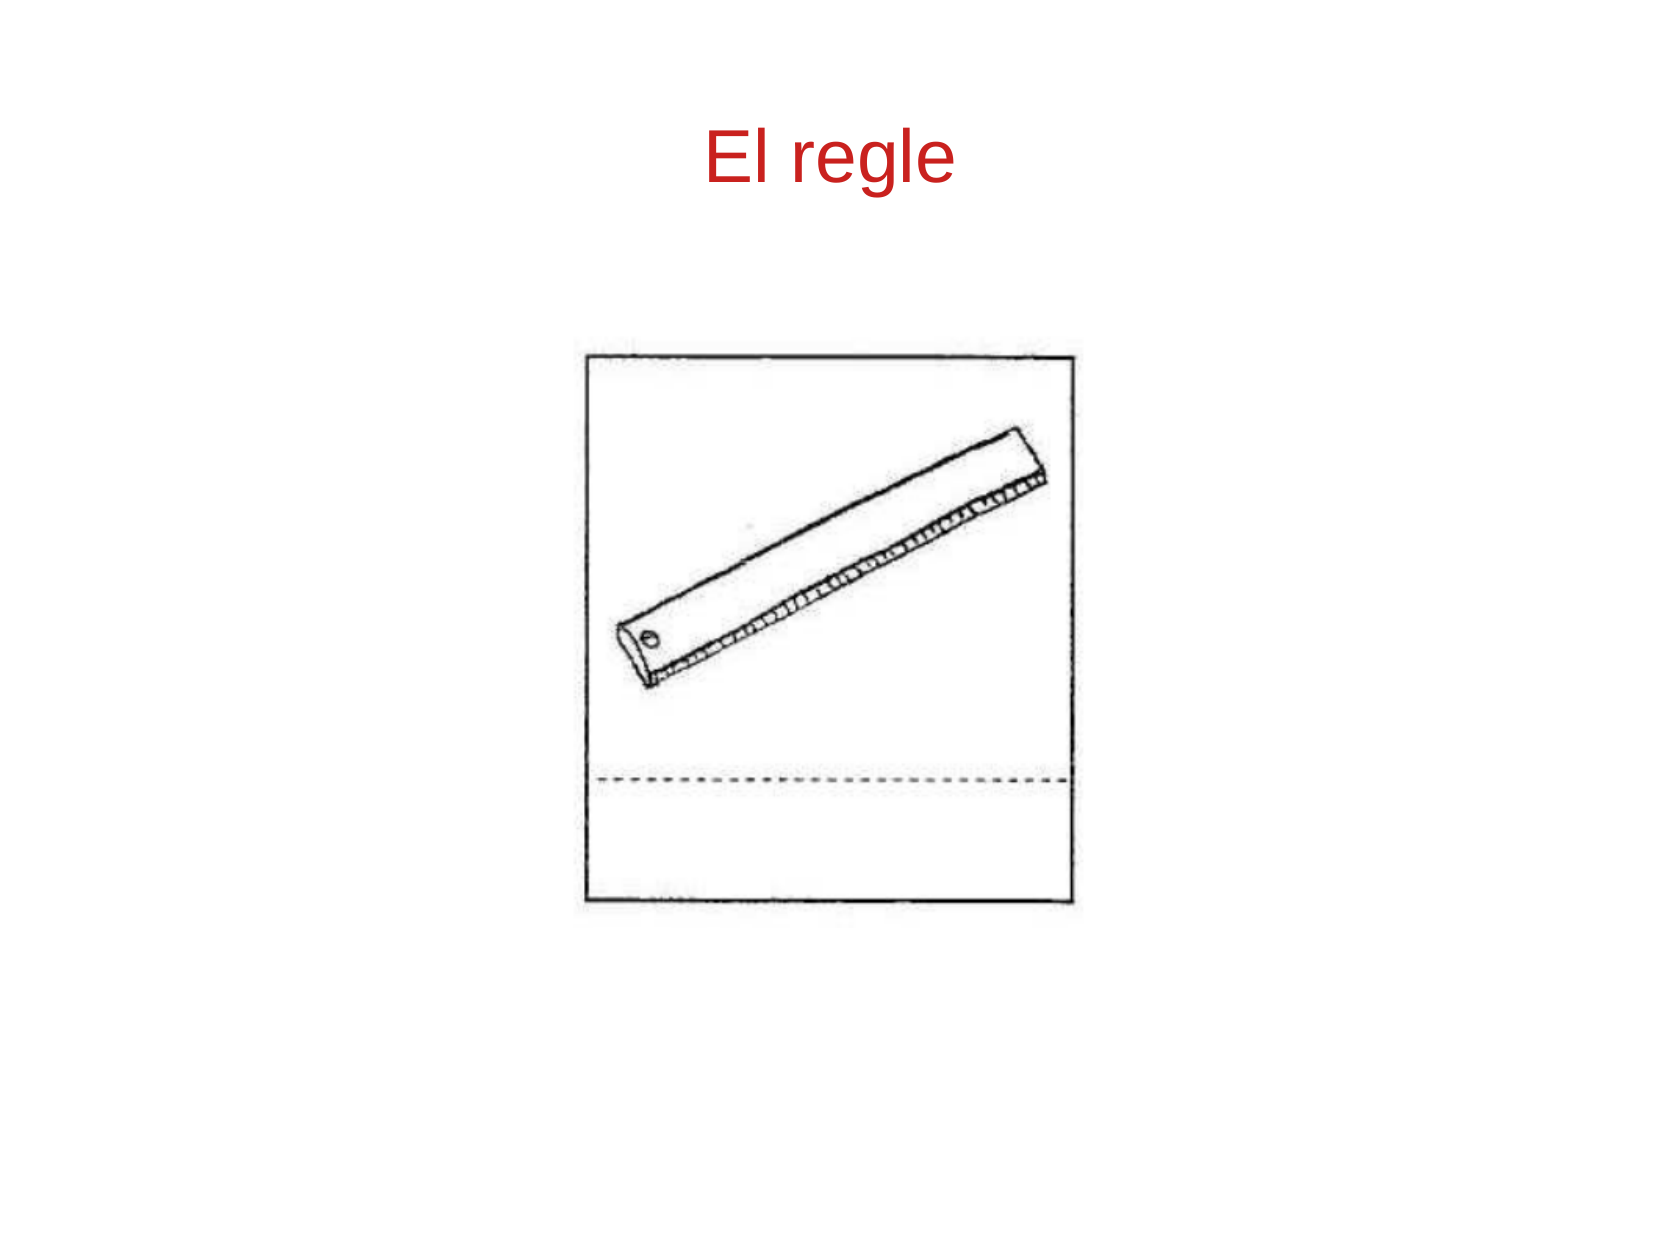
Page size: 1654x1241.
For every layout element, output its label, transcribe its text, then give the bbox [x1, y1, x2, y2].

text_box El regle [289, 49, 1371, 257]
picture [569, 321, 1107, 928]
